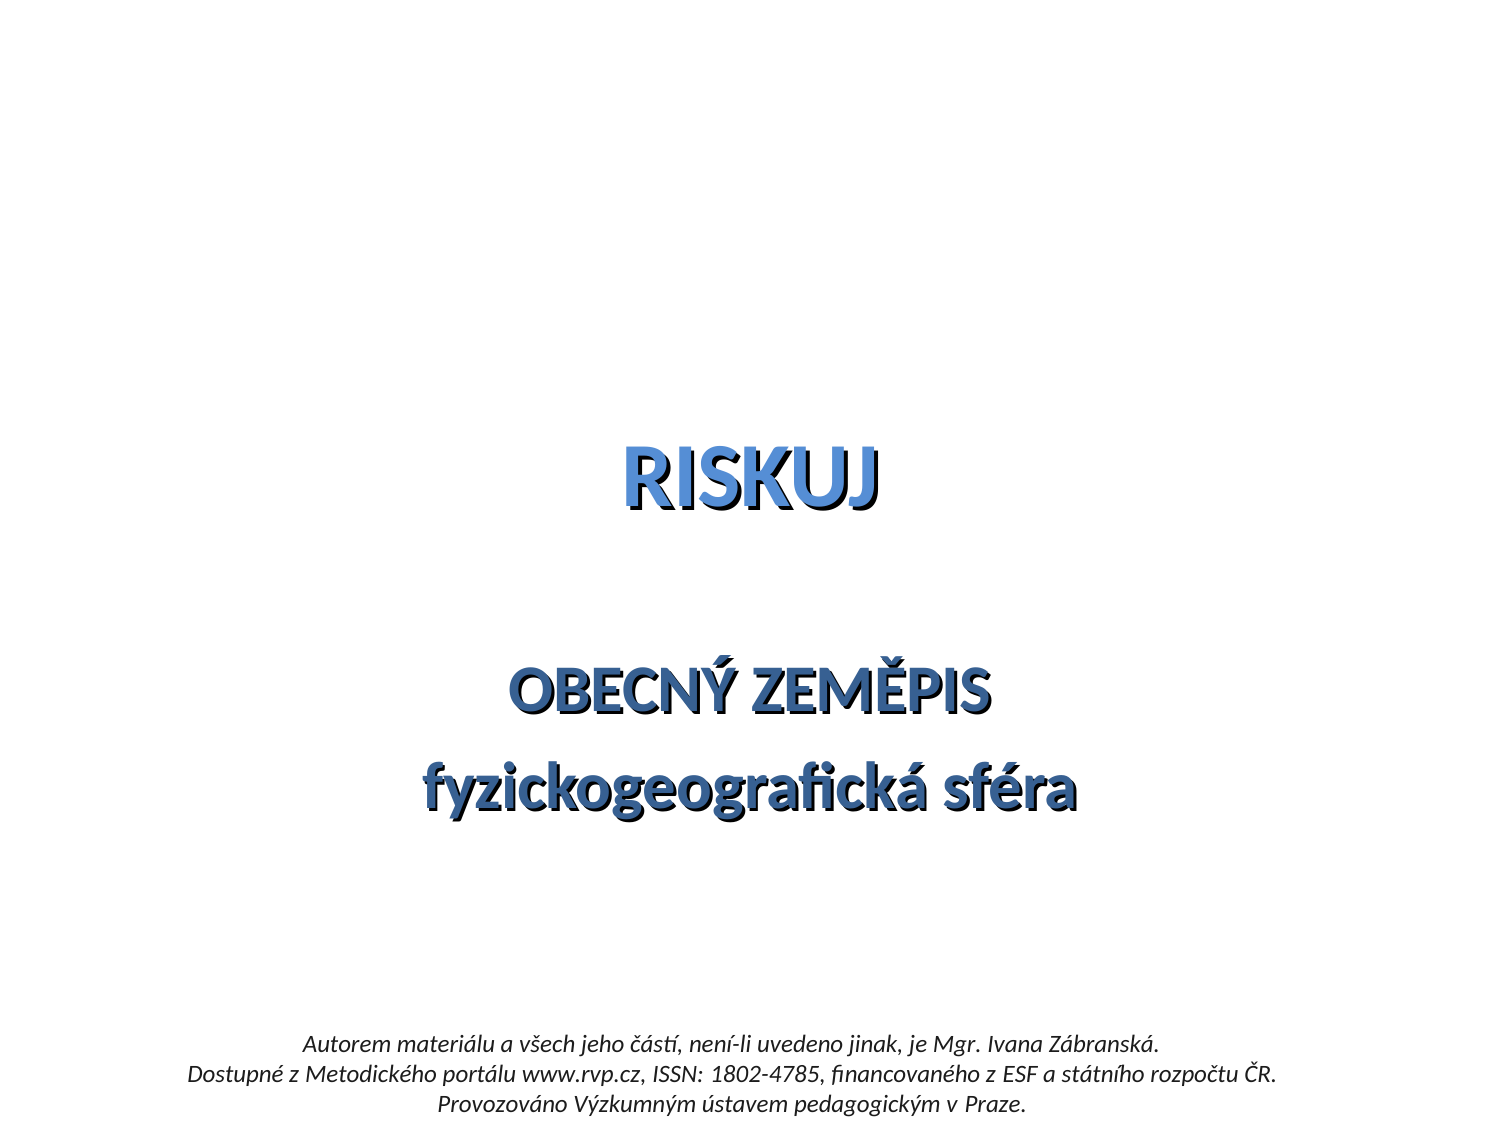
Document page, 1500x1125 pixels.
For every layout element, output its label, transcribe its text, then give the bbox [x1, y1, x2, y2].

text_box OBECNÝ ZEMĚPIS fyzickogeografická sféra [225, 637, 1276, 926]
text_box Autorem materiálu a všech jeho částí, není-li uvedeno jinak, je Mgr. Ivana Zábranská. Dostupné z Metodického portálu www.rvp.cz, ISSN: 1802-4785, financovaného z ESF a státního rozpočtu ČR. Provozováno Výzkumným ústavem pedagogickým v Praze. [53, 1042, 1412, 1103]
title RISKUJ [112, 349, 1388, 591]
